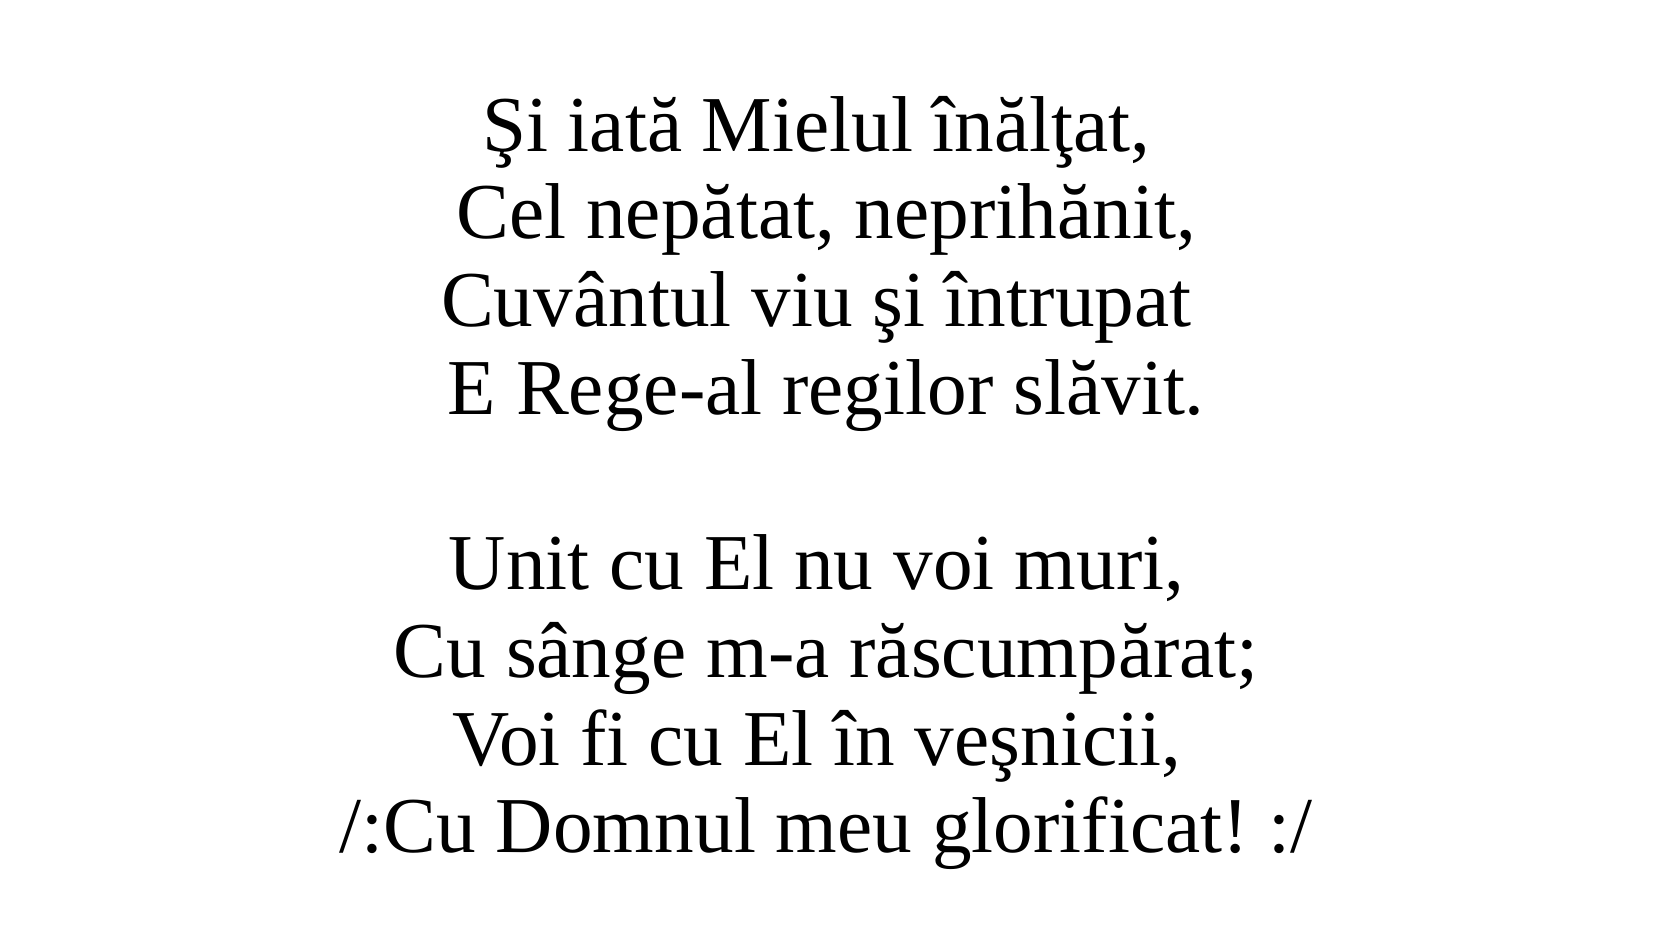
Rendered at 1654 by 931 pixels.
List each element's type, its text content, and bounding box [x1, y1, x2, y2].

subtitle Şi iată Mielul înălţat, Cel nepătat, neprihănit, Cuvântul viu şi întrupat E Rege-al regilor slăvit. Unit cu El nu voi muri, Cu sânge m-a răscumpărat; Voi fi cu El în veşnicii, /:Cu Domnul meu glorificat! :/ [165, 80, 1489, 871]
